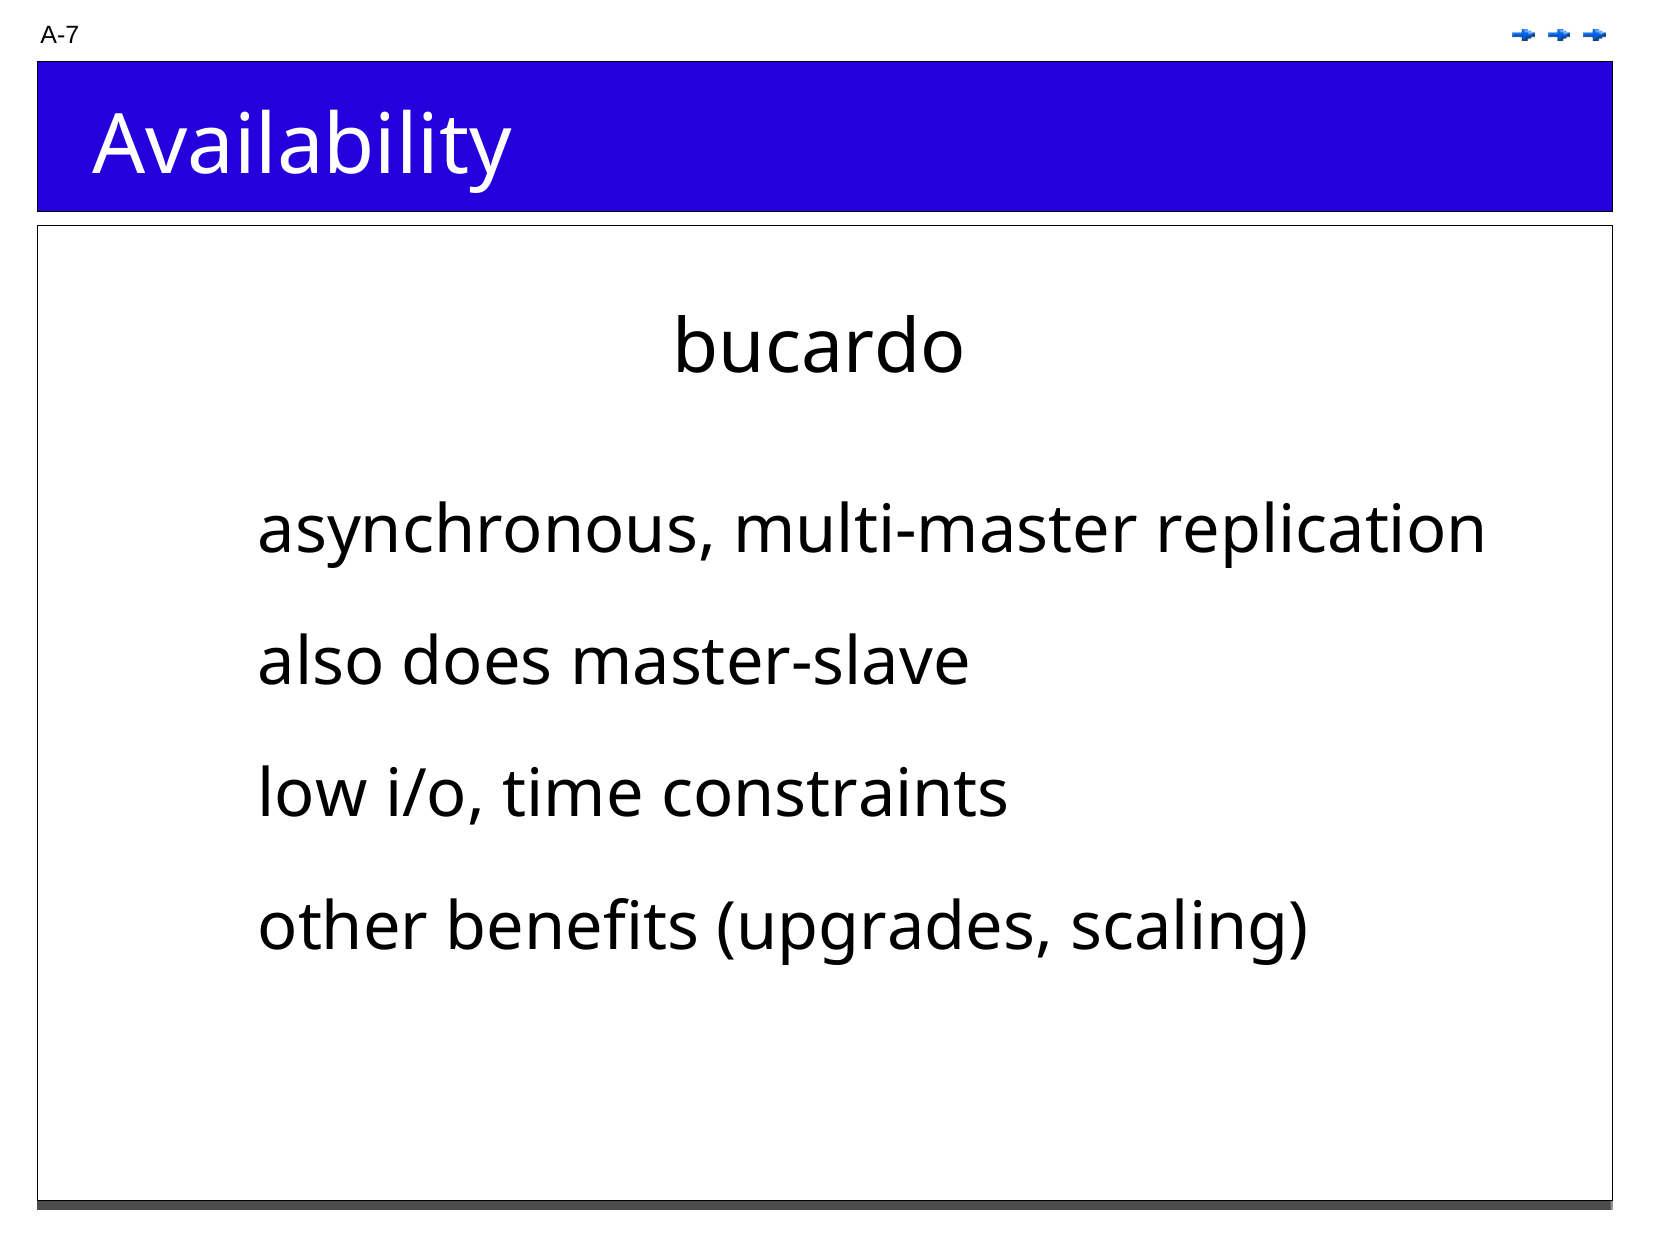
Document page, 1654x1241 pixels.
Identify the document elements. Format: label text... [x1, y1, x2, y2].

text_box Availability [77, 77, 517, 193]
text_box A-7 [25, 13, 113, 70]
text_box asynchronous, multi-master replication also does master-slave low i/o, time constraints other benefits (upgrades, scaling) [225, 474, 1437, 935]
text_box [37, 225, 1613, 1201]
text_box bucardo [658, 284, 955, 390]
text_box [37, 61, 1613, 212]
picture [1548, 29, 1570, 41]
picture [1512, 29, 1535, 41]
picture [1583, 29, 1606, 41]
